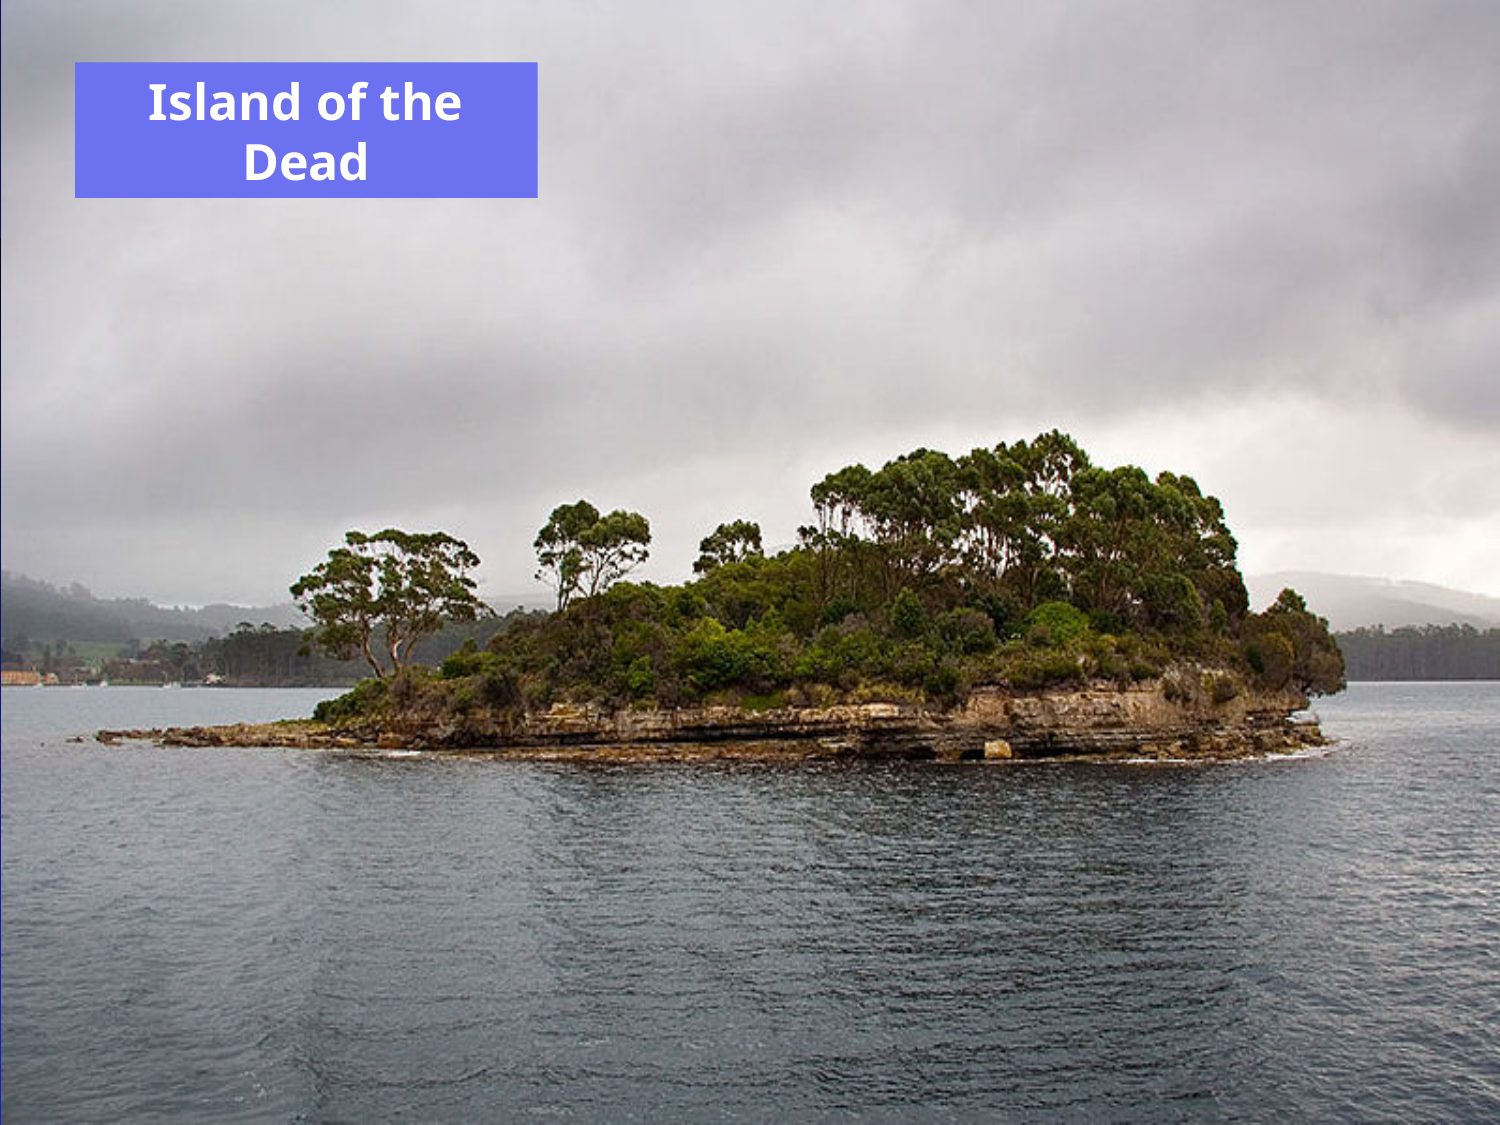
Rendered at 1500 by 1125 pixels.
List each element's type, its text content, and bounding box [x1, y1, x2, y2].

picture [1, 0, 1500, 1125]
text_box Island of the Dead [75, 62, 538, 198]
